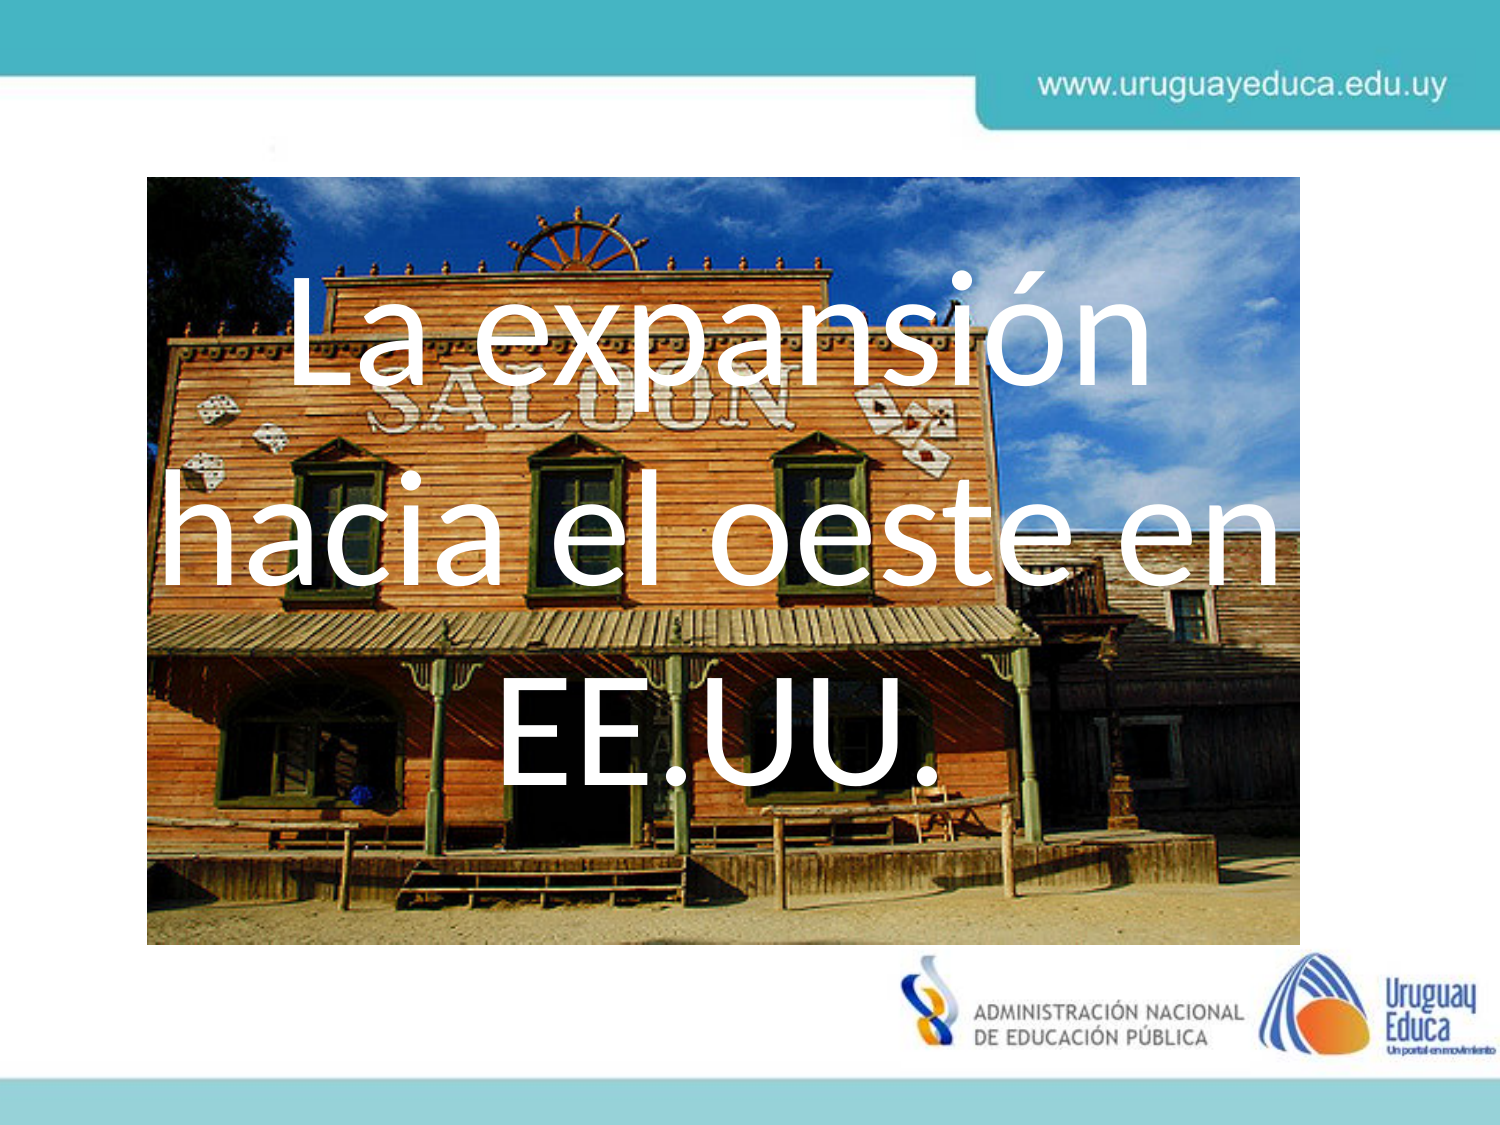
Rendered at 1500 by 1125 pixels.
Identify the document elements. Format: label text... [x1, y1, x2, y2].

picture [0, 0, 1500, 1125]
title La expansión hacia el oeste en EE.UU. [83, 206, 1359, 832]
